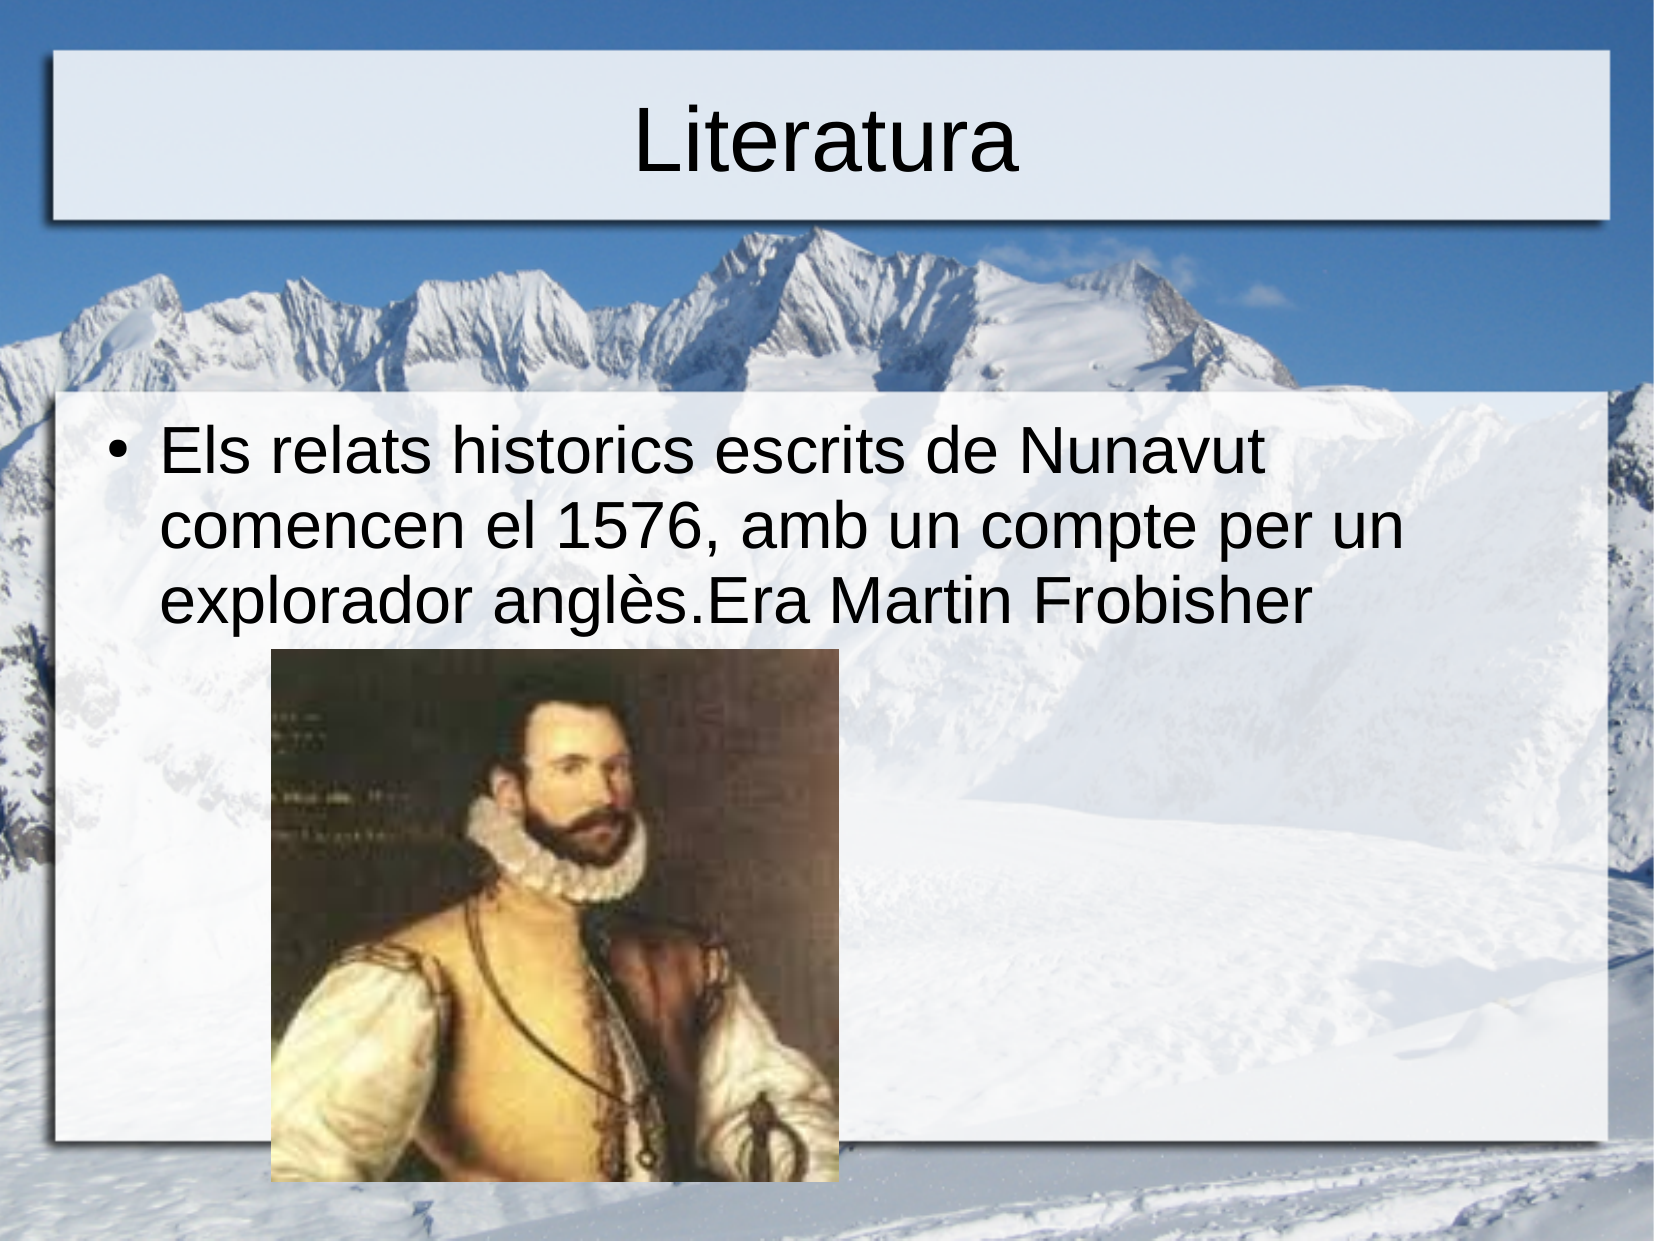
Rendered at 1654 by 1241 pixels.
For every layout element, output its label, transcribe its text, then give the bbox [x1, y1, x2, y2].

title Literatura [59, 61, 1595, 219]
list Els relats historics escrits de Nunavut comencen el 1576, amb un compte per un explorador anglès.Era Martin Frobisher [88, 413, 1571, 1133]
picture [0, 0, 1654, 1241]
